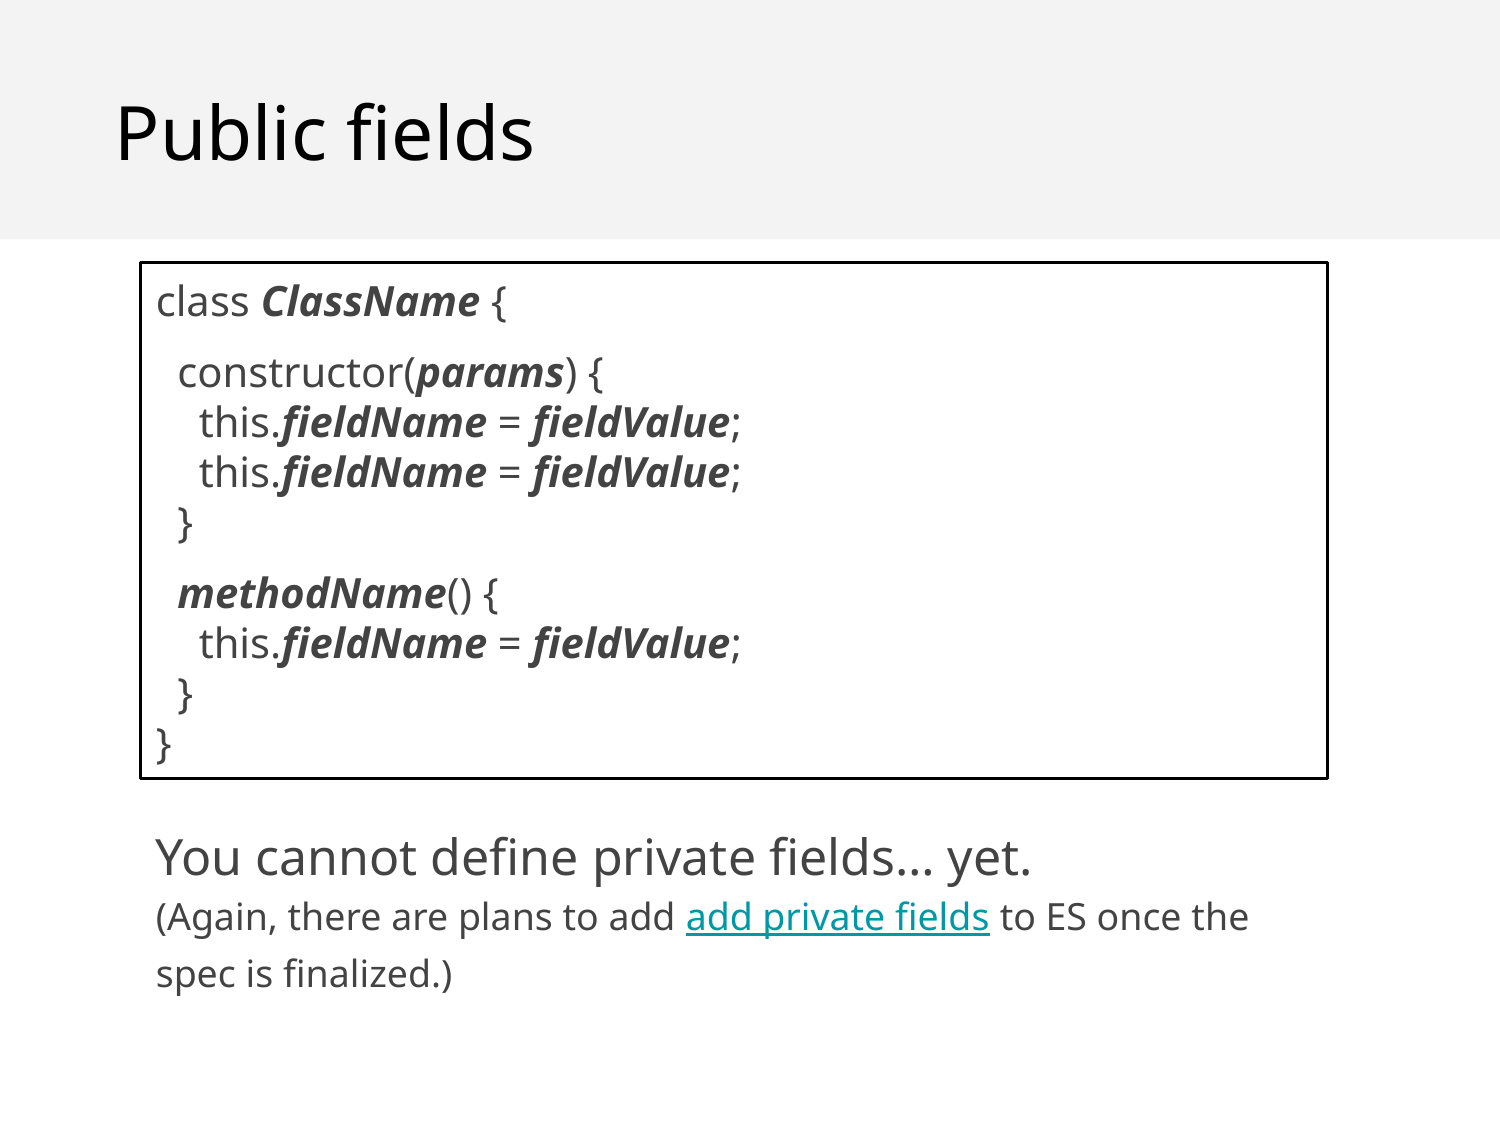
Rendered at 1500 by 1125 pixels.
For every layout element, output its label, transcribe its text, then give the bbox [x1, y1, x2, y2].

text_box class ClassName { constructor(params) { this.fieldName = fieldValue; this.fieldName = fieldValue; } methodName() { this.fieldName = fieldValue; } } [140, 262, 1328, 779]
title Public fields [99, 70, 1344, 196]
list You cannot define private fields… yet. (Again, there are plans to add add private fields to ES once the spec is finalized.) [140, 800, 1328, 1066]
